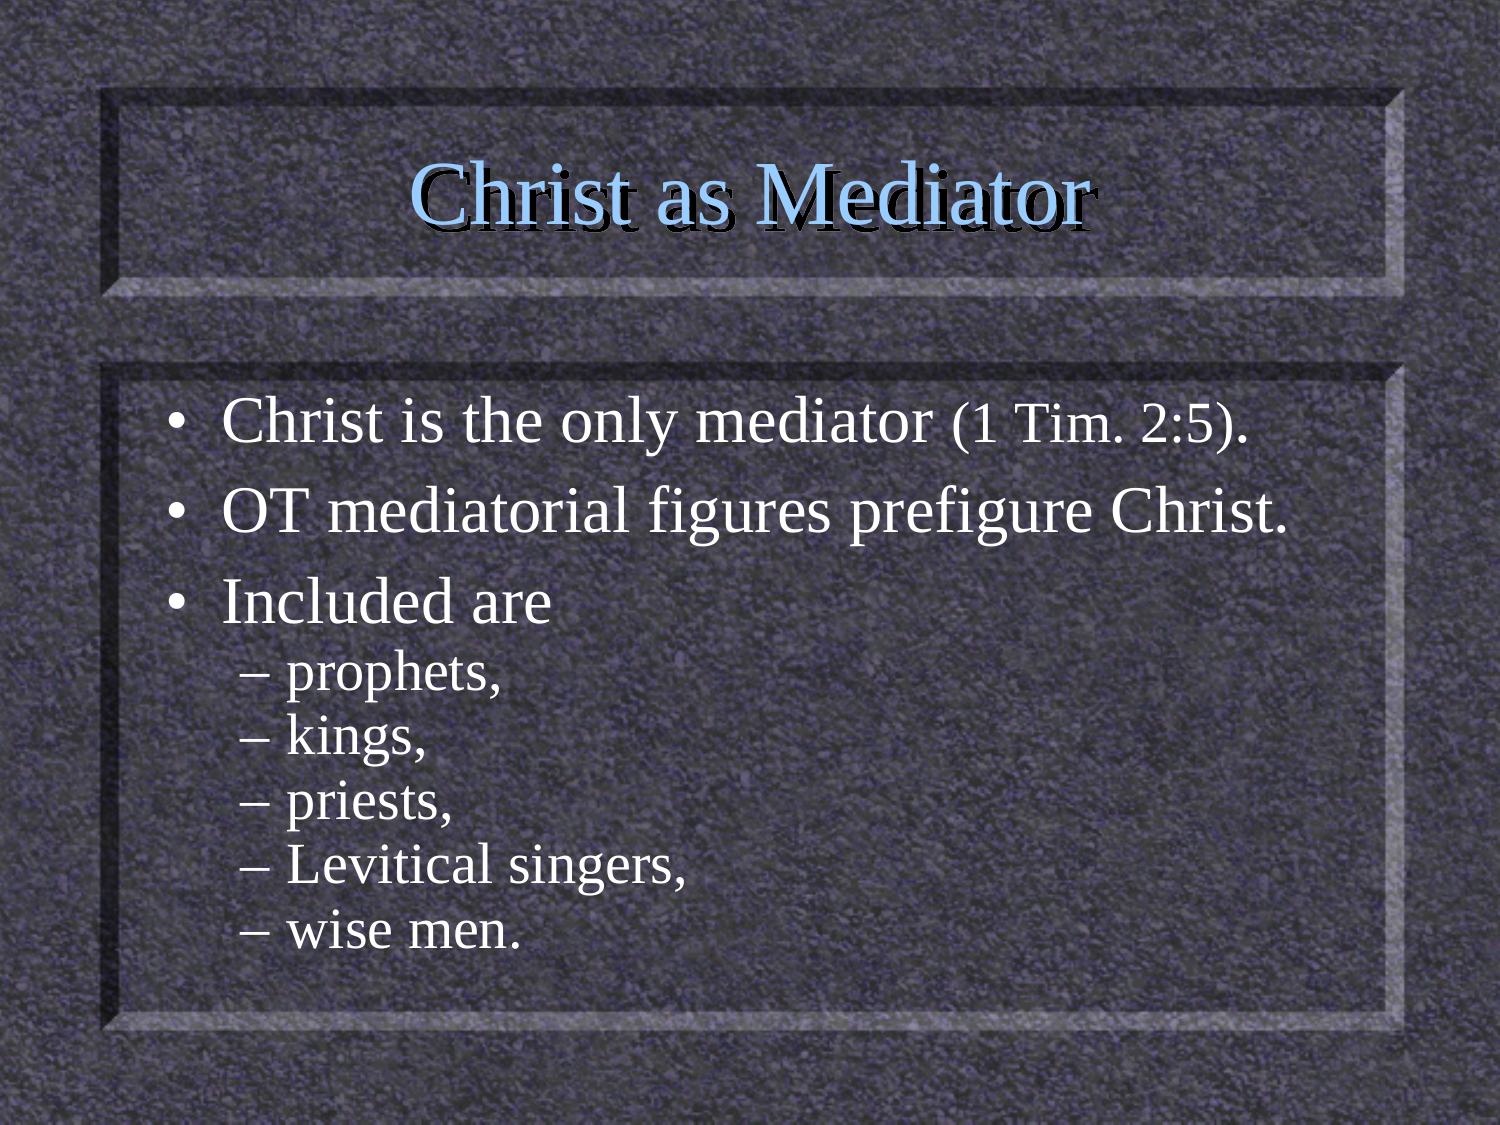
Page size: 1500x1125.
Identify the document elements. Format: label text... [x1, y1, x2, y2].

picture [0, 0, 1500, 1125]
title Christ as Mediator [150, 135, 1351, 253]
list Christ is the only mediator (1 Tim. 2:5). OT mediatorial figures prefigure Christ. Included are prophets, kings, priests, Levitical singers, wise men. [149, 374, 1375, 1000]
